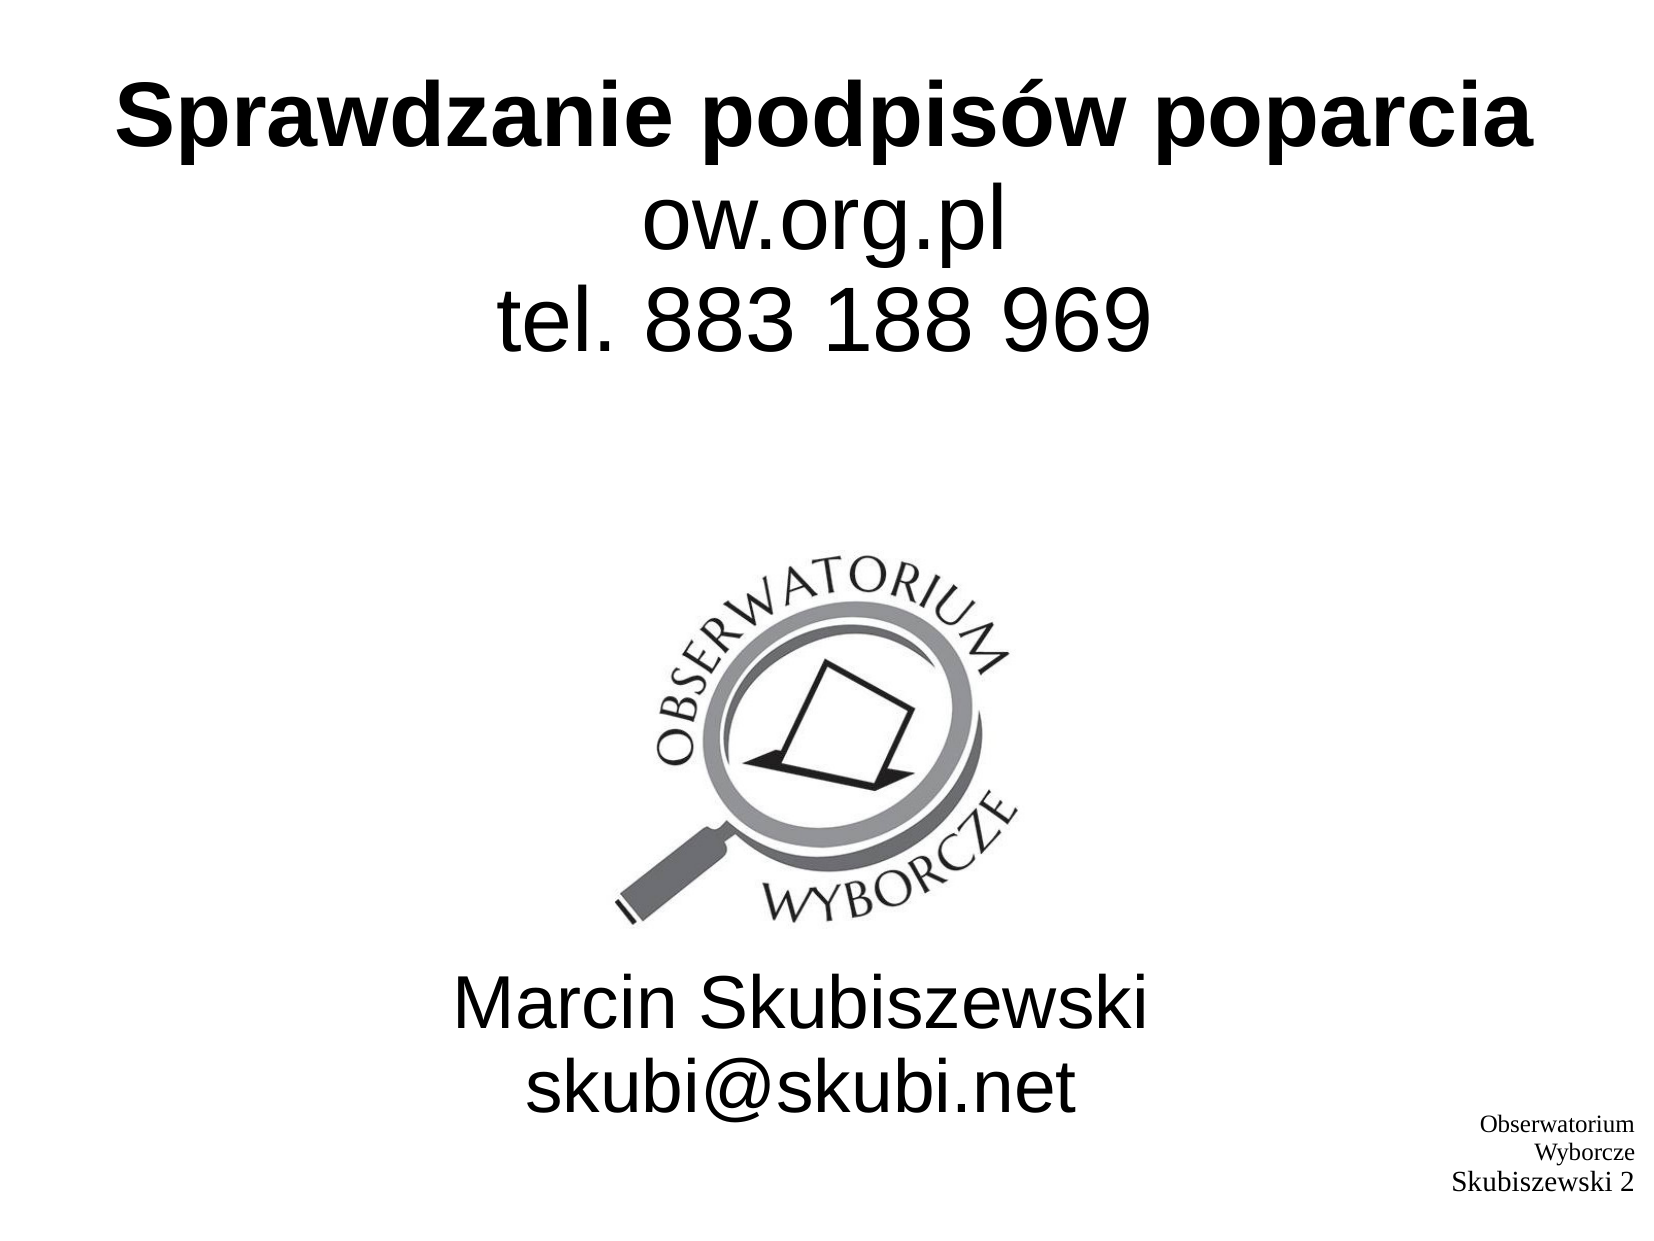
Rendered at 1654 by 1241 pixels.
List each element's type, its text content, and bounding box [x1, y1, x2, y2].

title Marcin Skubiszewski skubi@skubi.net [56, 960, 1546, 1129]
picture [480, 550, 1156, 931]
title Sprawdzanie podpisów poparcia ow.org.pl tel. 883 188 969 [30, 12, 1621, 423]
